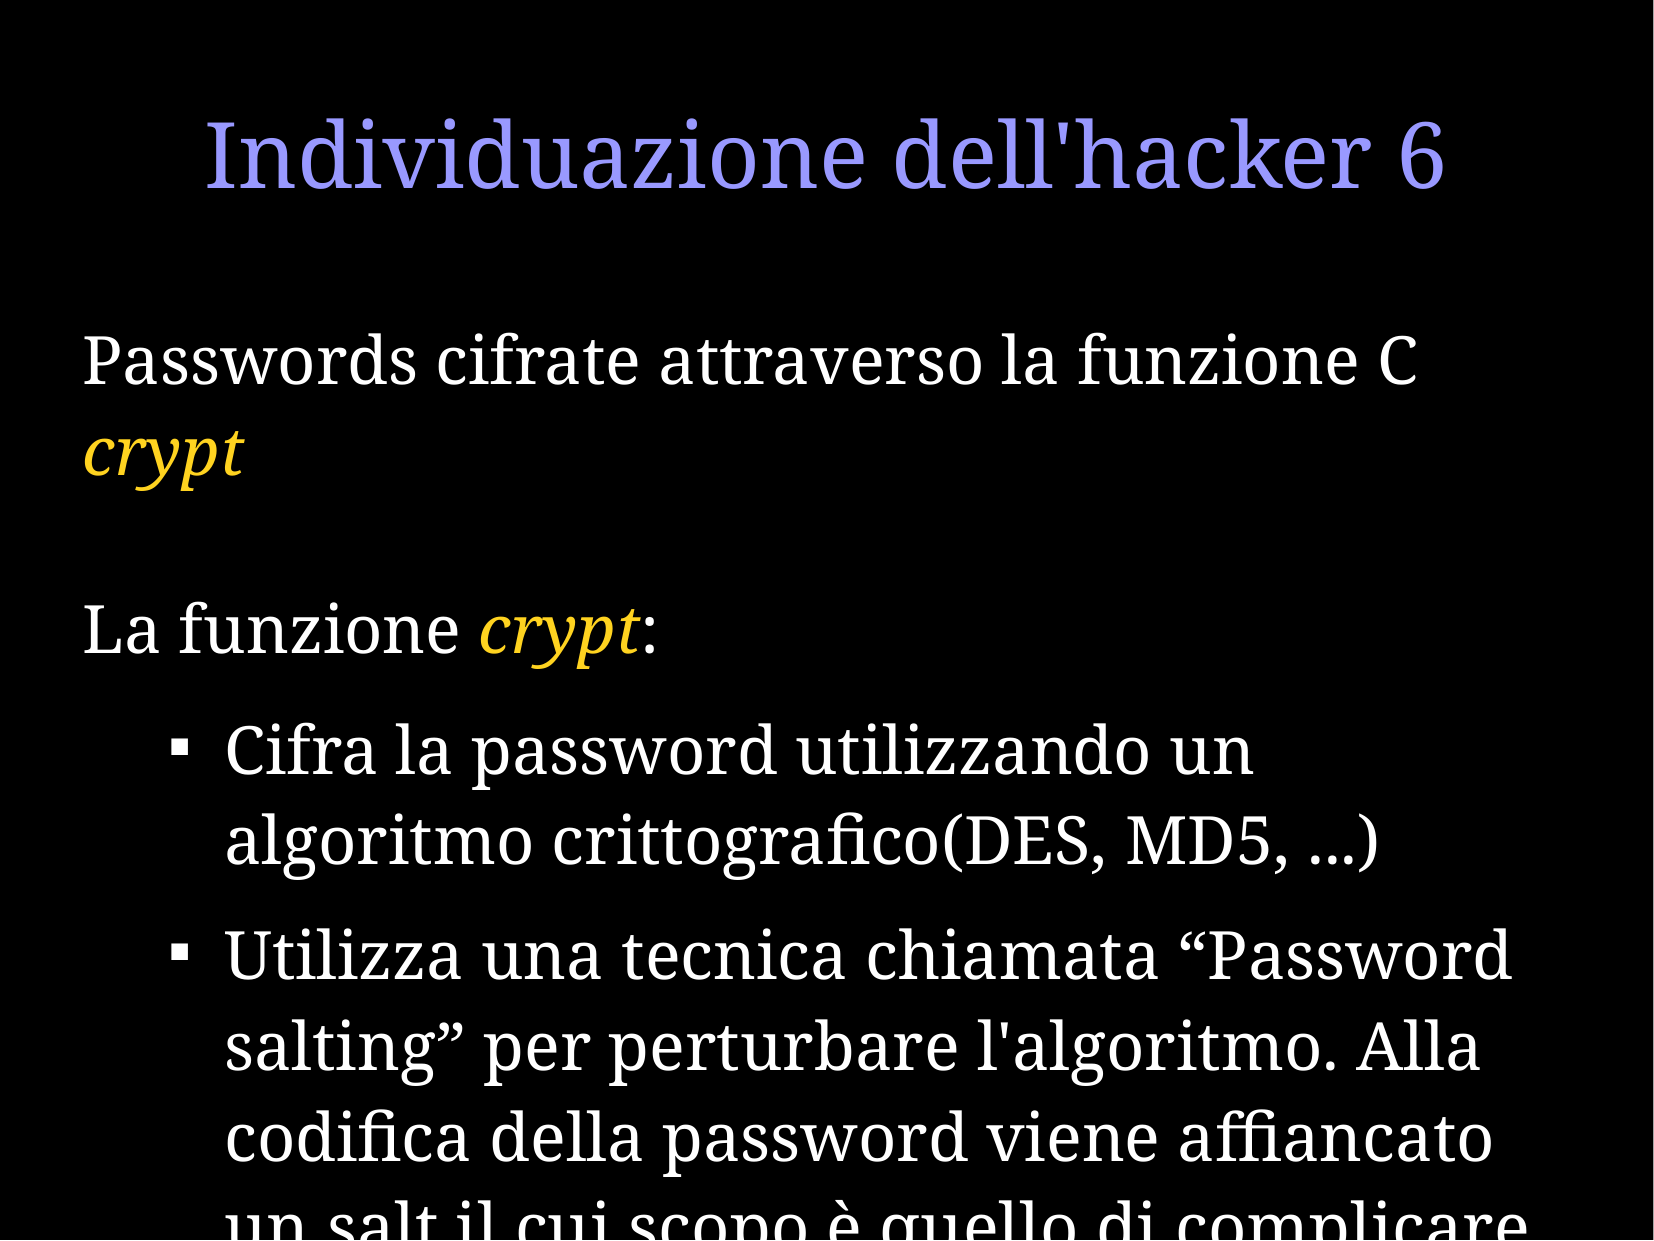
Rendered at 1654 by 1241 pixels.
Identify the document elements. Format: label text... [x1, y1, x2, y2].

list Passwords cifrate attraverso la funzione C crypt La funzione crypt: Cifra la password utilizzando un algoritmo crittografico(DES, MD5, ...) Utilizza una tecnica chiamata “Password salting” per perturbare l'algoritmo. Alla codifica della password viene affiancato un salt il cui scopo è quello di complicare gli attacchi basati su dizionario. [82, 313, 1571, 1132]
title Individuazione dell'hacker 6 [82, 56, 1571, 250]
